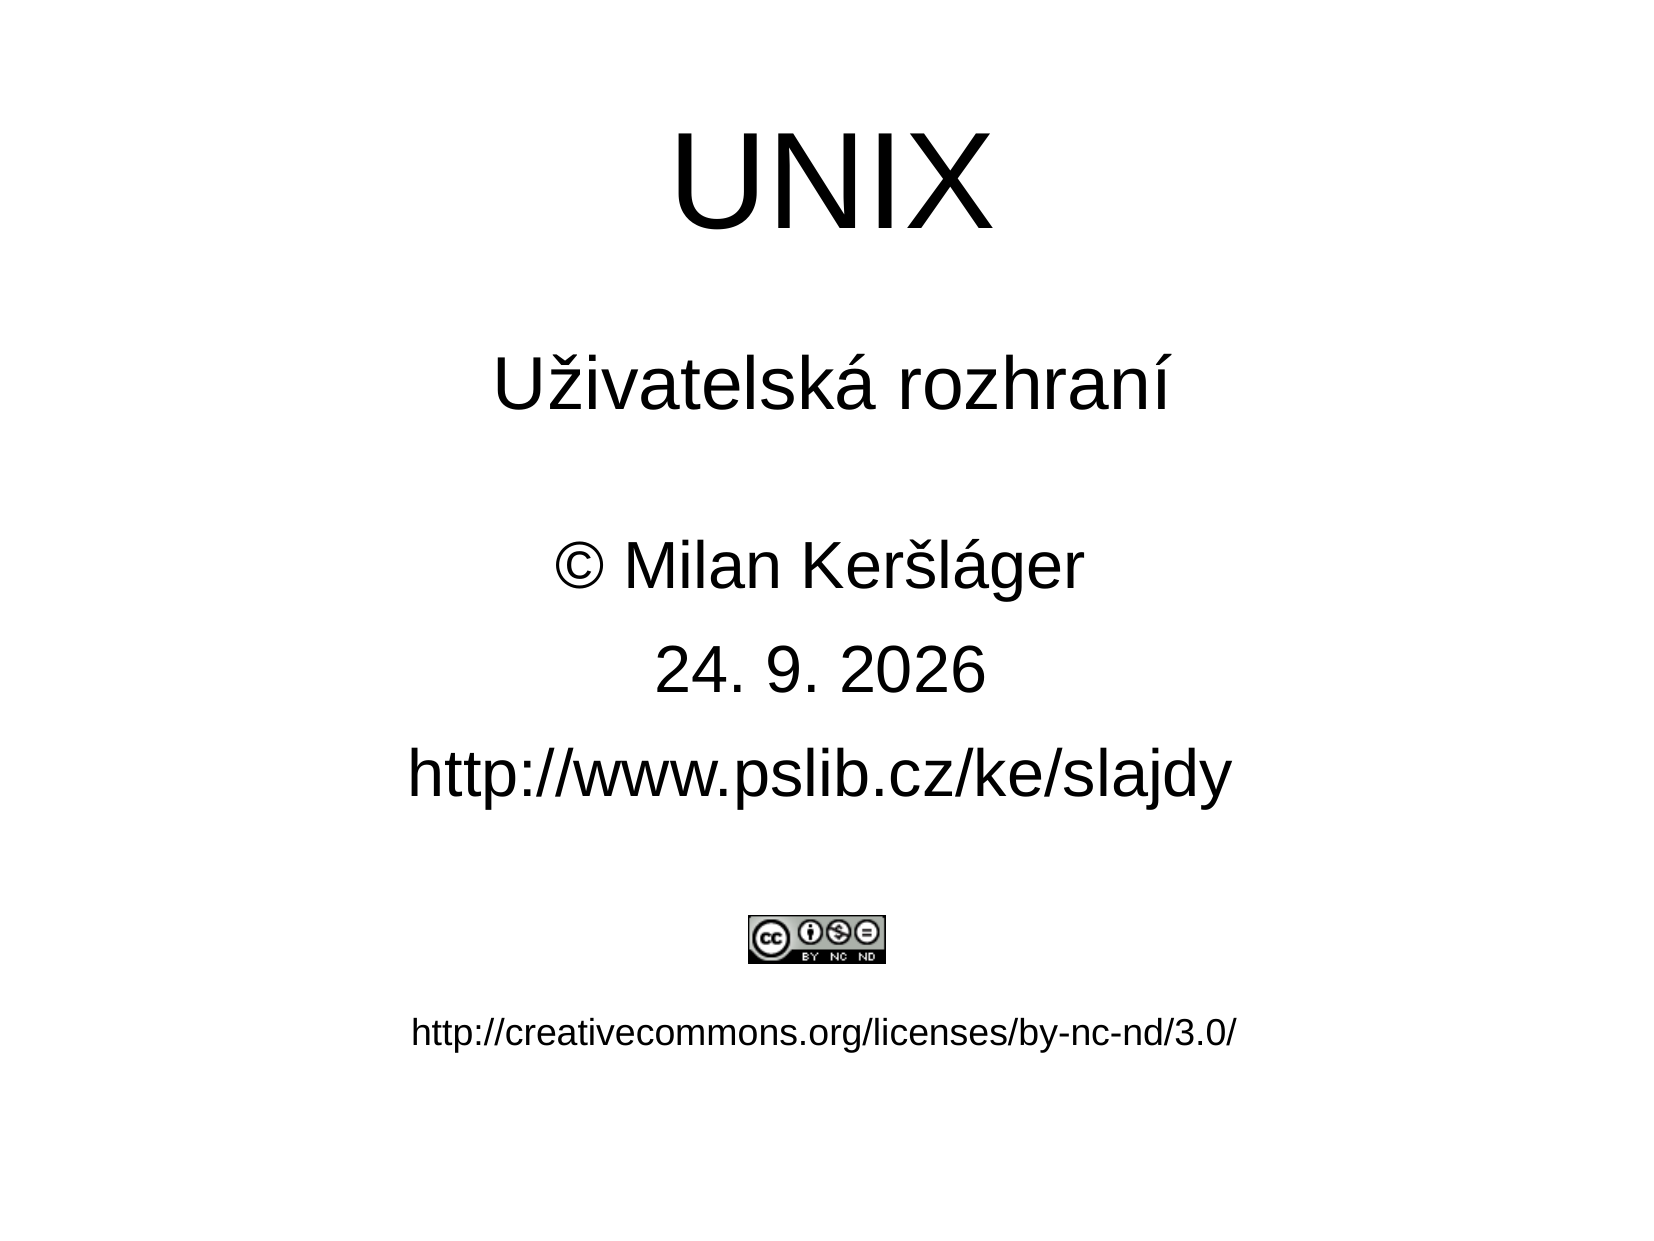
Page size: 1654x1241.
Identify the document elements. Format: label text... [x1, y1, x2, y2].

title UNIX Uživatelská rozhraní [88, 50, 1577, 479]
text_box http://creativecommons.org/licenses/by-nc-nd/3.0/ [337, 1003, 1312, 1061]
list © Milan Keršláger 19.4.2010 http://www.pslib.cz/ke/slajdy [76, 527, 1565, 916]
picture [748, 915, 886, 964]
